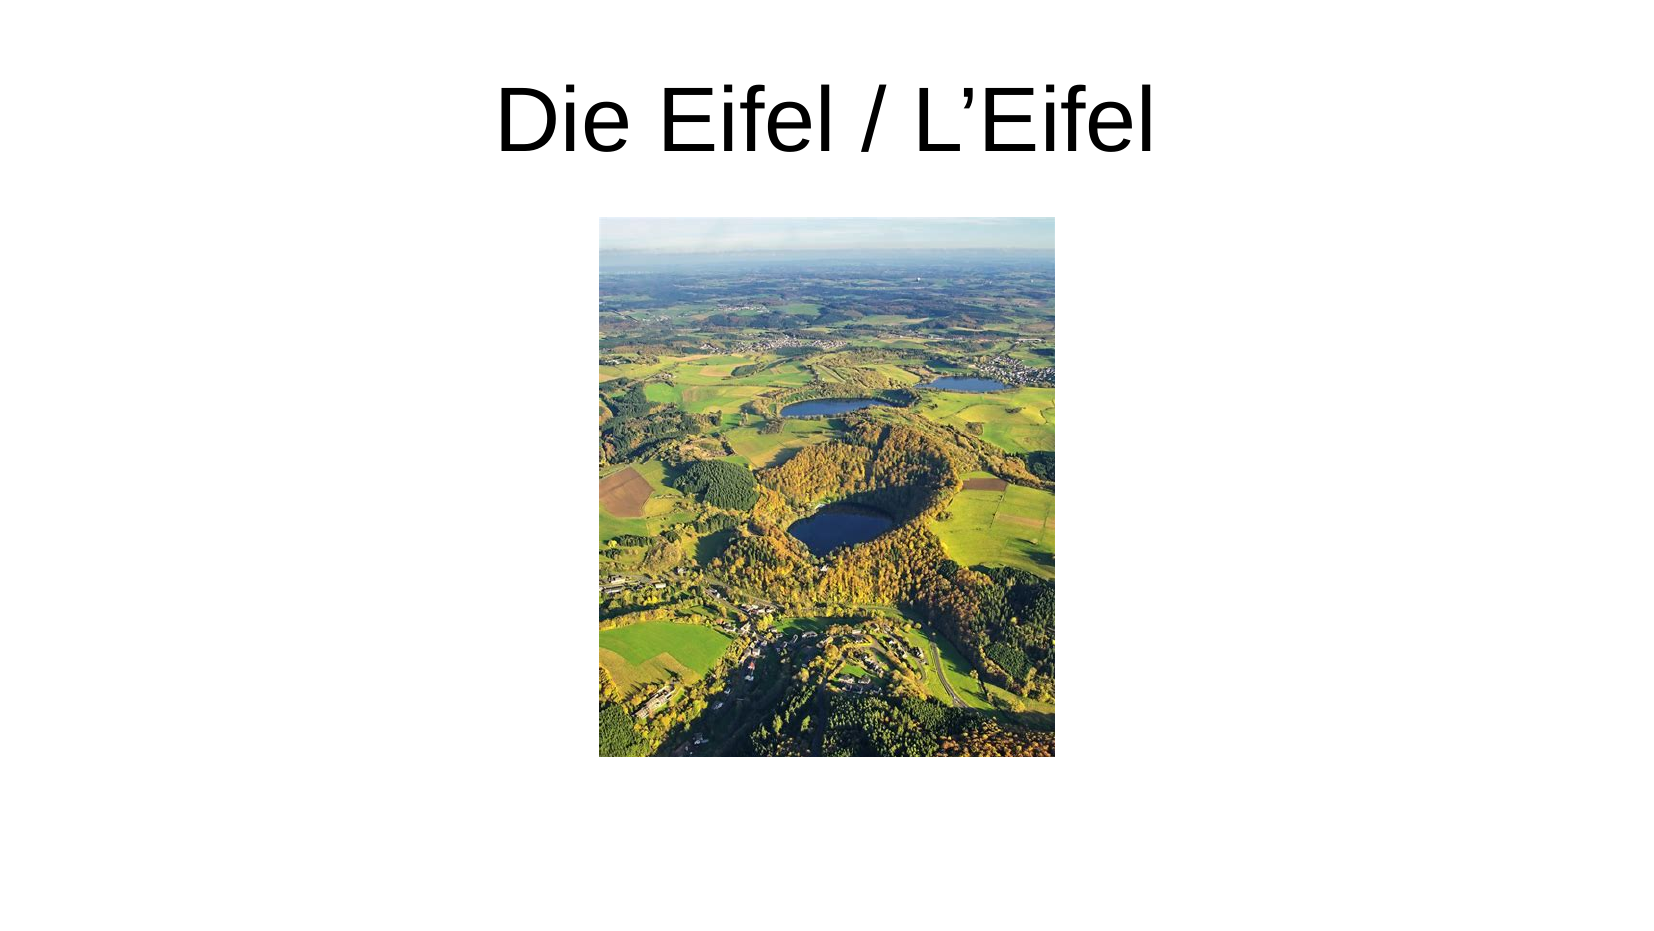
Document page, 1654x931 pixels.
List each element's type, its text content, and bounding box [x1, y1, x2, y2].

title Die Eifel / L’Eifel [82, 37, 1571, 193]
picture [599, 217, 1055, 758]
